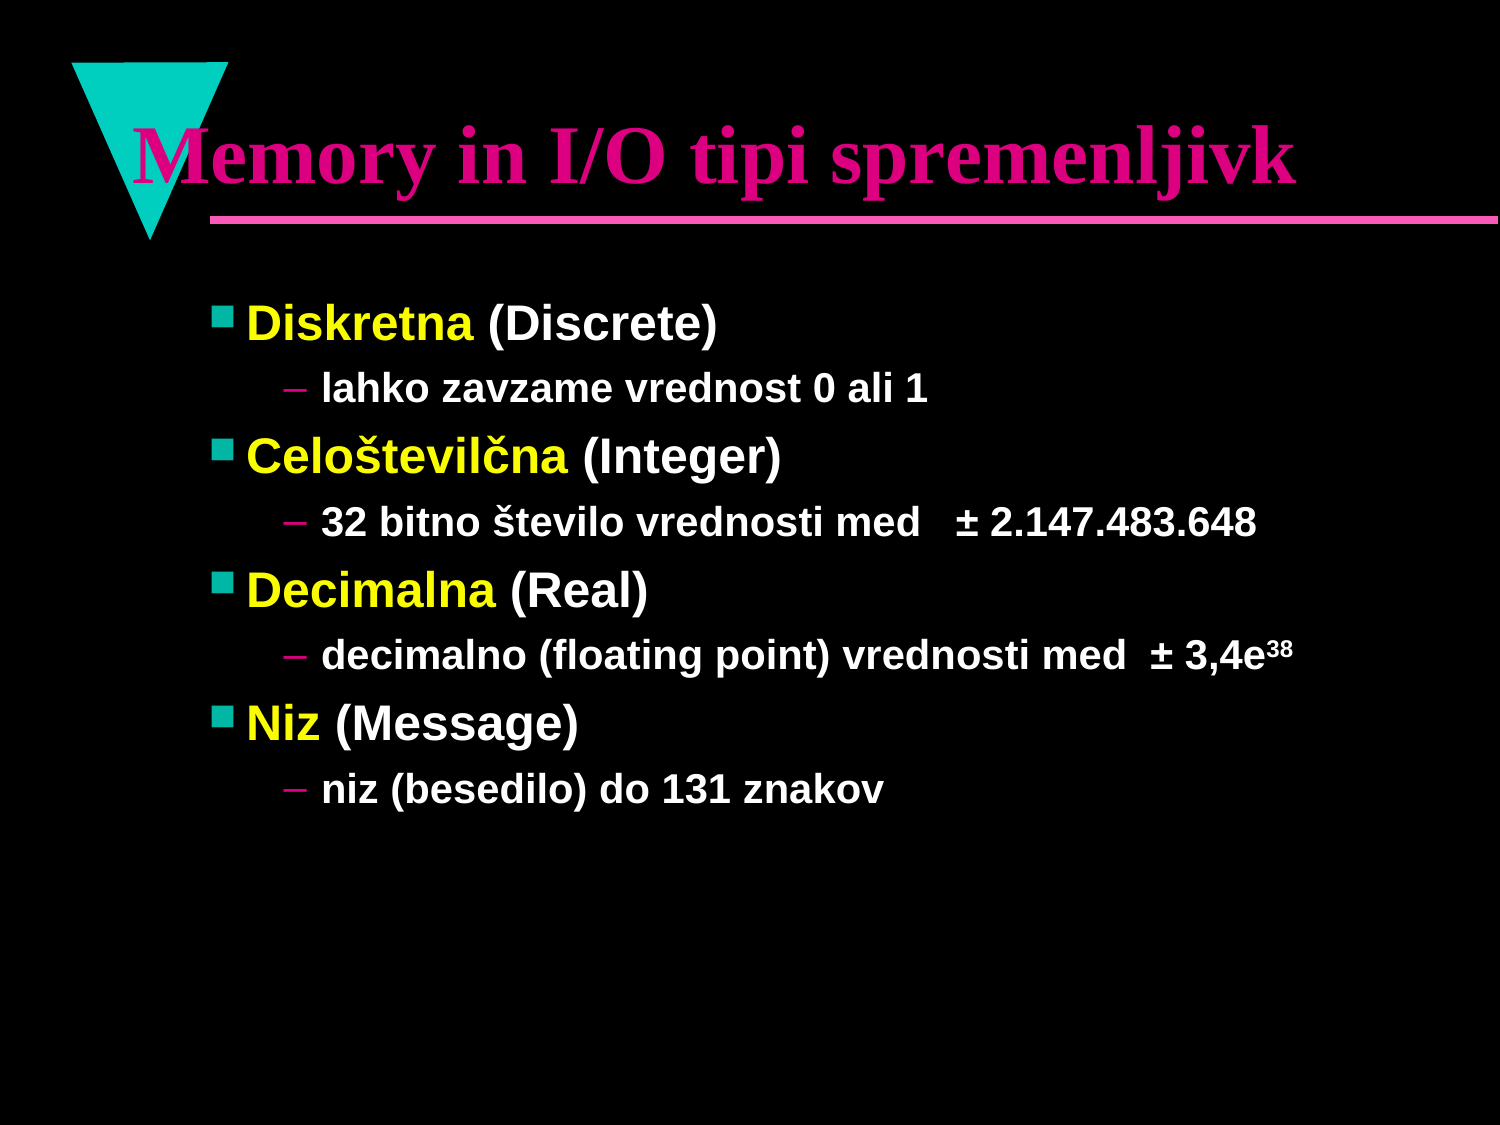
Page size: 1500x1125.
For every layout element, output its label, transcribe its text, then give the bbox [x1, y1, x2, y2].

list Diskretna (Discrete) lahko zavzame vrednost 0 ali 1 Celoštevilčna (Integer) 32 bitno število vrednosti med ± 2.147.483.648 Decimalna (Real) decimalno (floating point) vrednosti med ± 3,4e38 Niz (Message) niz (besedilo) do 131 znakov [118, 289, 1400, 965]
title Memory in I/O tipi spremenljivk [117, 63, 1426, 251]
